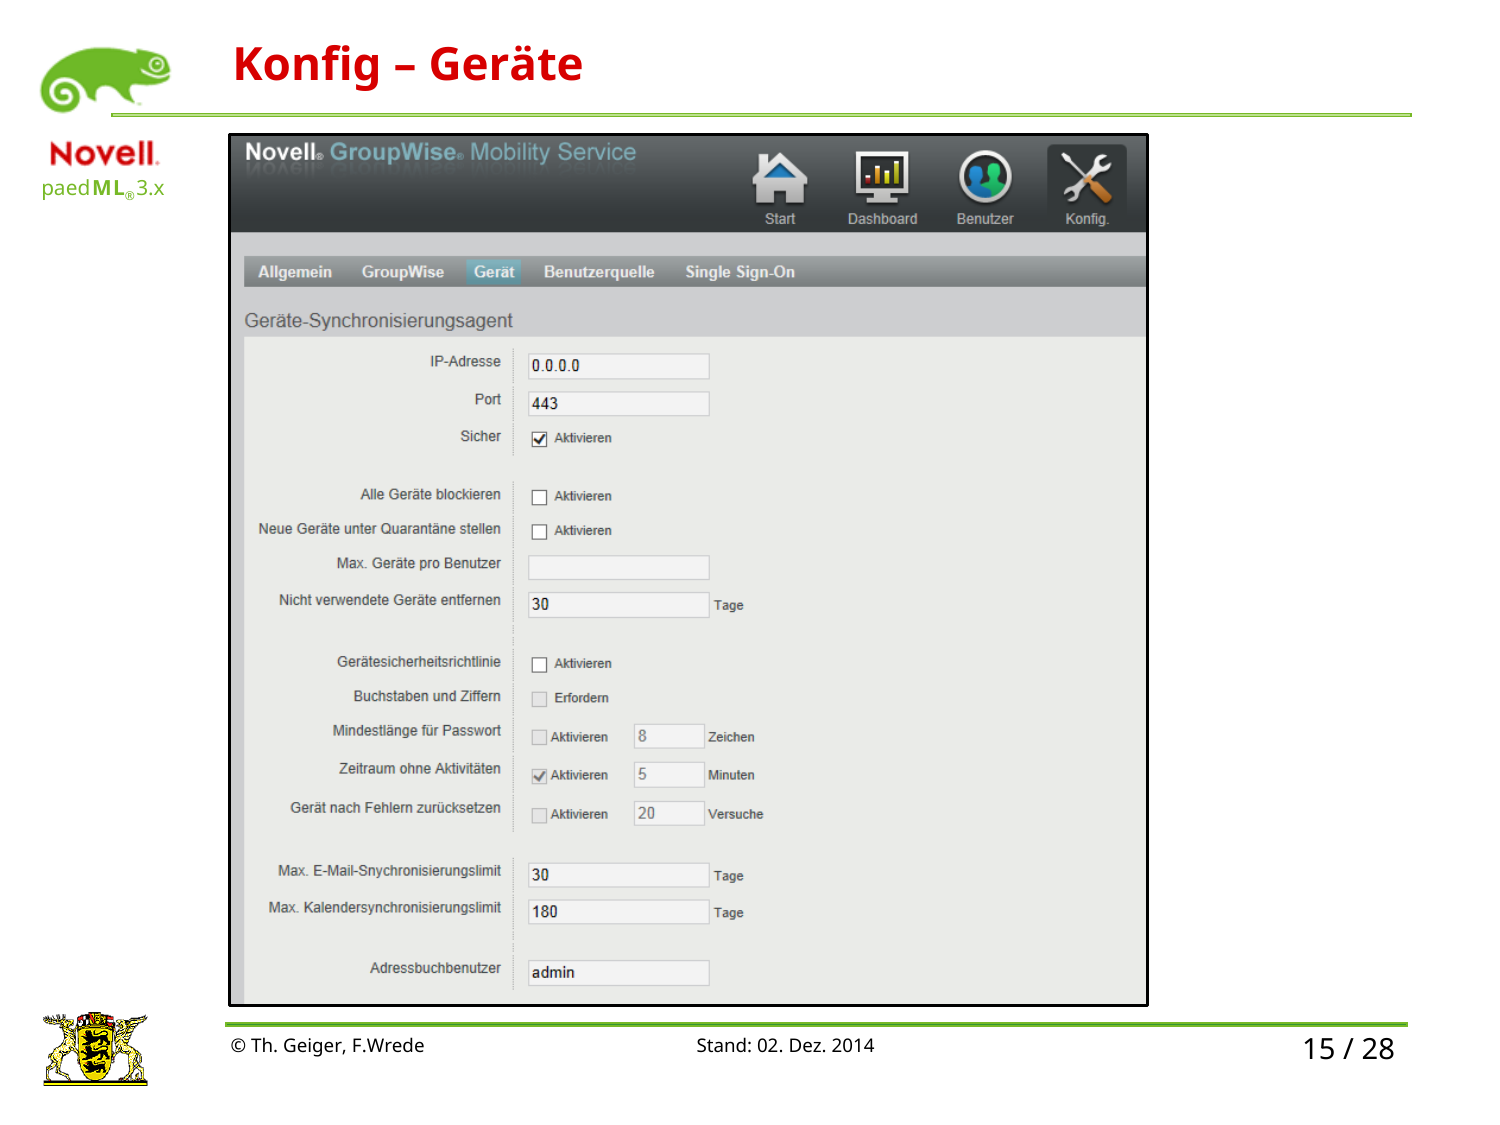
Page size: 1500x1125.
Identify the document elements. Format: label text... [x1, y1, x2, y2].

picture [26, 30, 184, 188]
title Konfig – Geräte [232, 0, 1388, 126]
picture [41, 1011, 148, 1088]
picture [230, 135, 1146, 1004]
